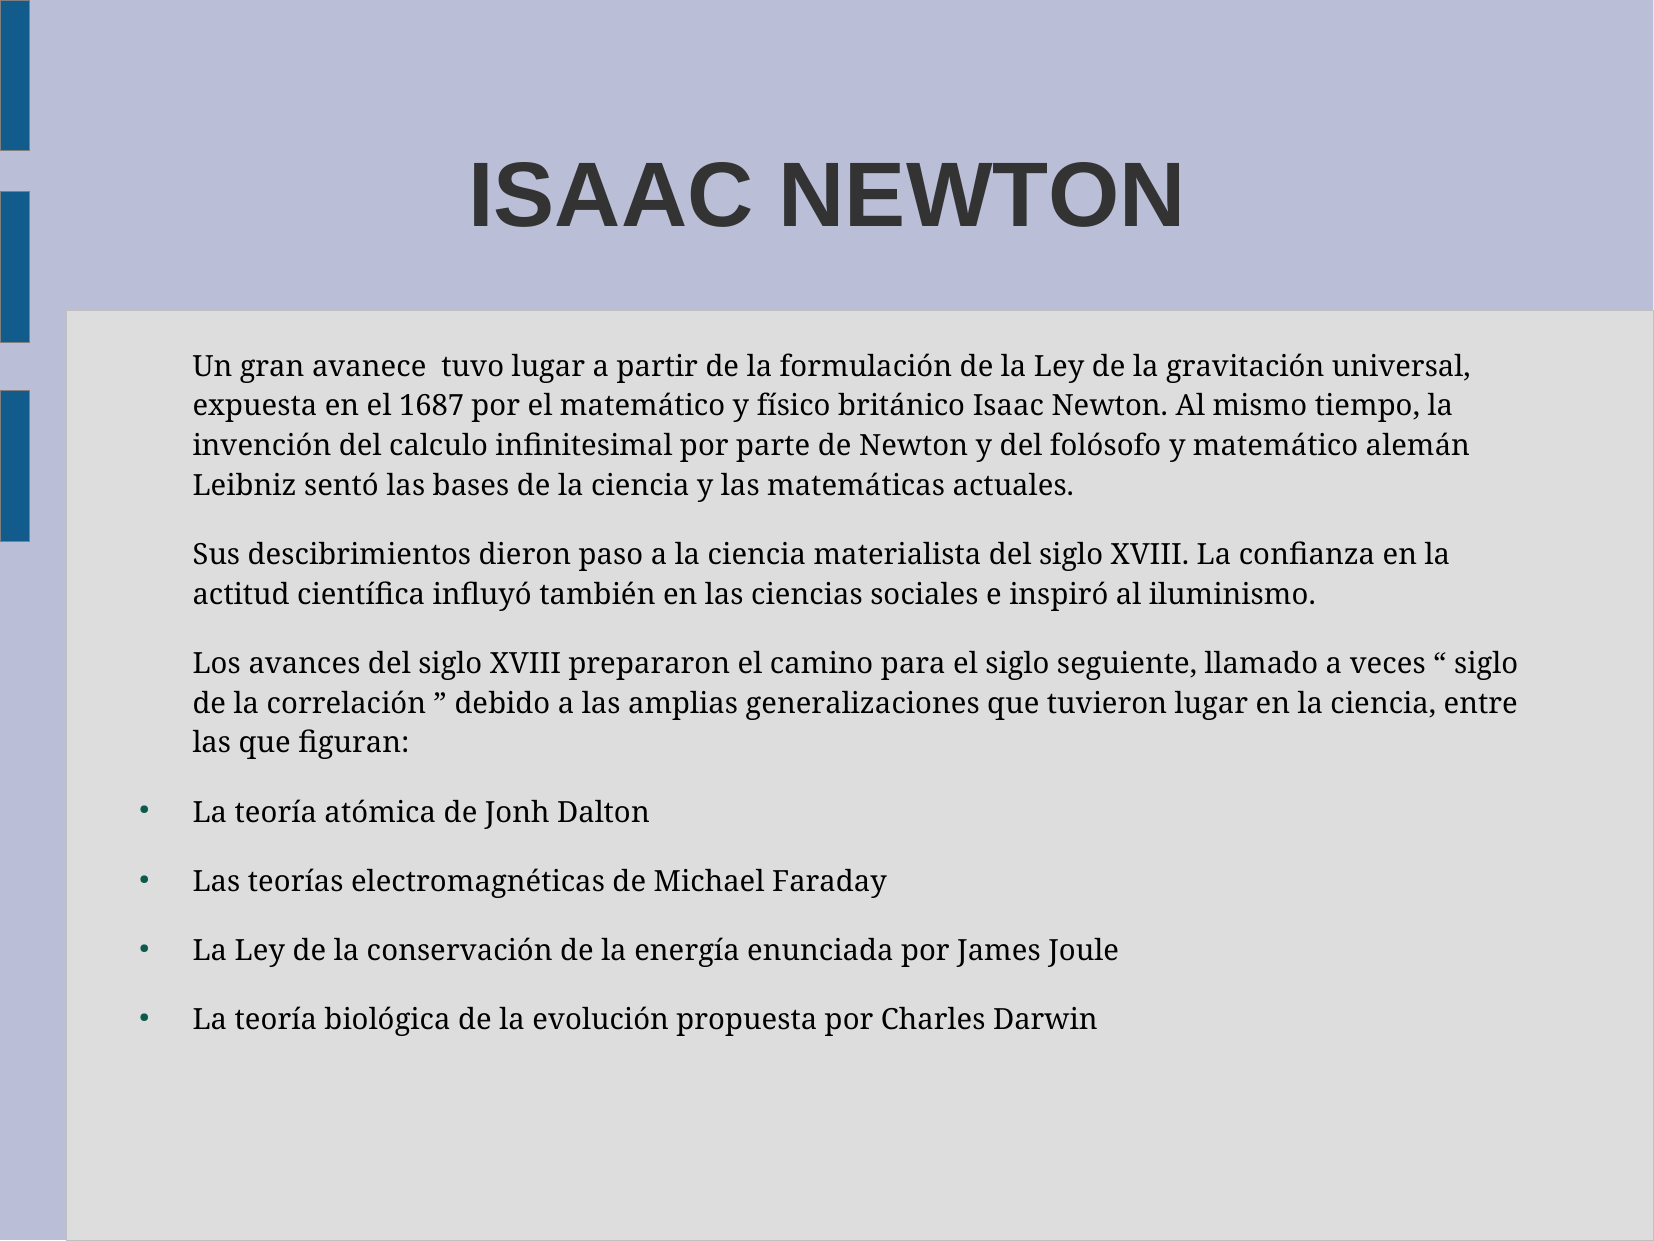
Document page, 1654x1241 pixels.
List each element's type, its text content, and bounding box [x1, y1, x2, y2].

list Un gran avanece tuvo lugar a partir de la formulación de la Ley de la gravitación universal, expuesta en el 1687 por el matemático y físico británico Isaac Newton. Al mismo tiempo, la invención del calculo infinitesimal por parte de Newton y del folósofo y matemático alemán Leibniz sentó las bases de la ciencia y las matemáticas actuales. Sus descibrimientos dieron paso a la ciencia materialista del siglo XVIII. La confianza en la actitud científica influyó también en las ciencias sociales e inspiró al iluminismo. Los avances del siglo XVIII prepararon el camino para el siglo seguiente, llamado a veces “ siglo de la correlación ” debido a las amplias generalizaciones que tuvieron lugar en la ciencia, entre las que figuran: La teoría atómica de Jonh Dalton Las teorías electromagnéticas de Michael Faraday La Ley de la conservación de la energía enunciada por James Joule La teoría biológica de la evolución propuesta por Charles Darwin [121, 344, 1534, 1127]
title ISAAC NEWTON [121, 91, 1534, 299]
